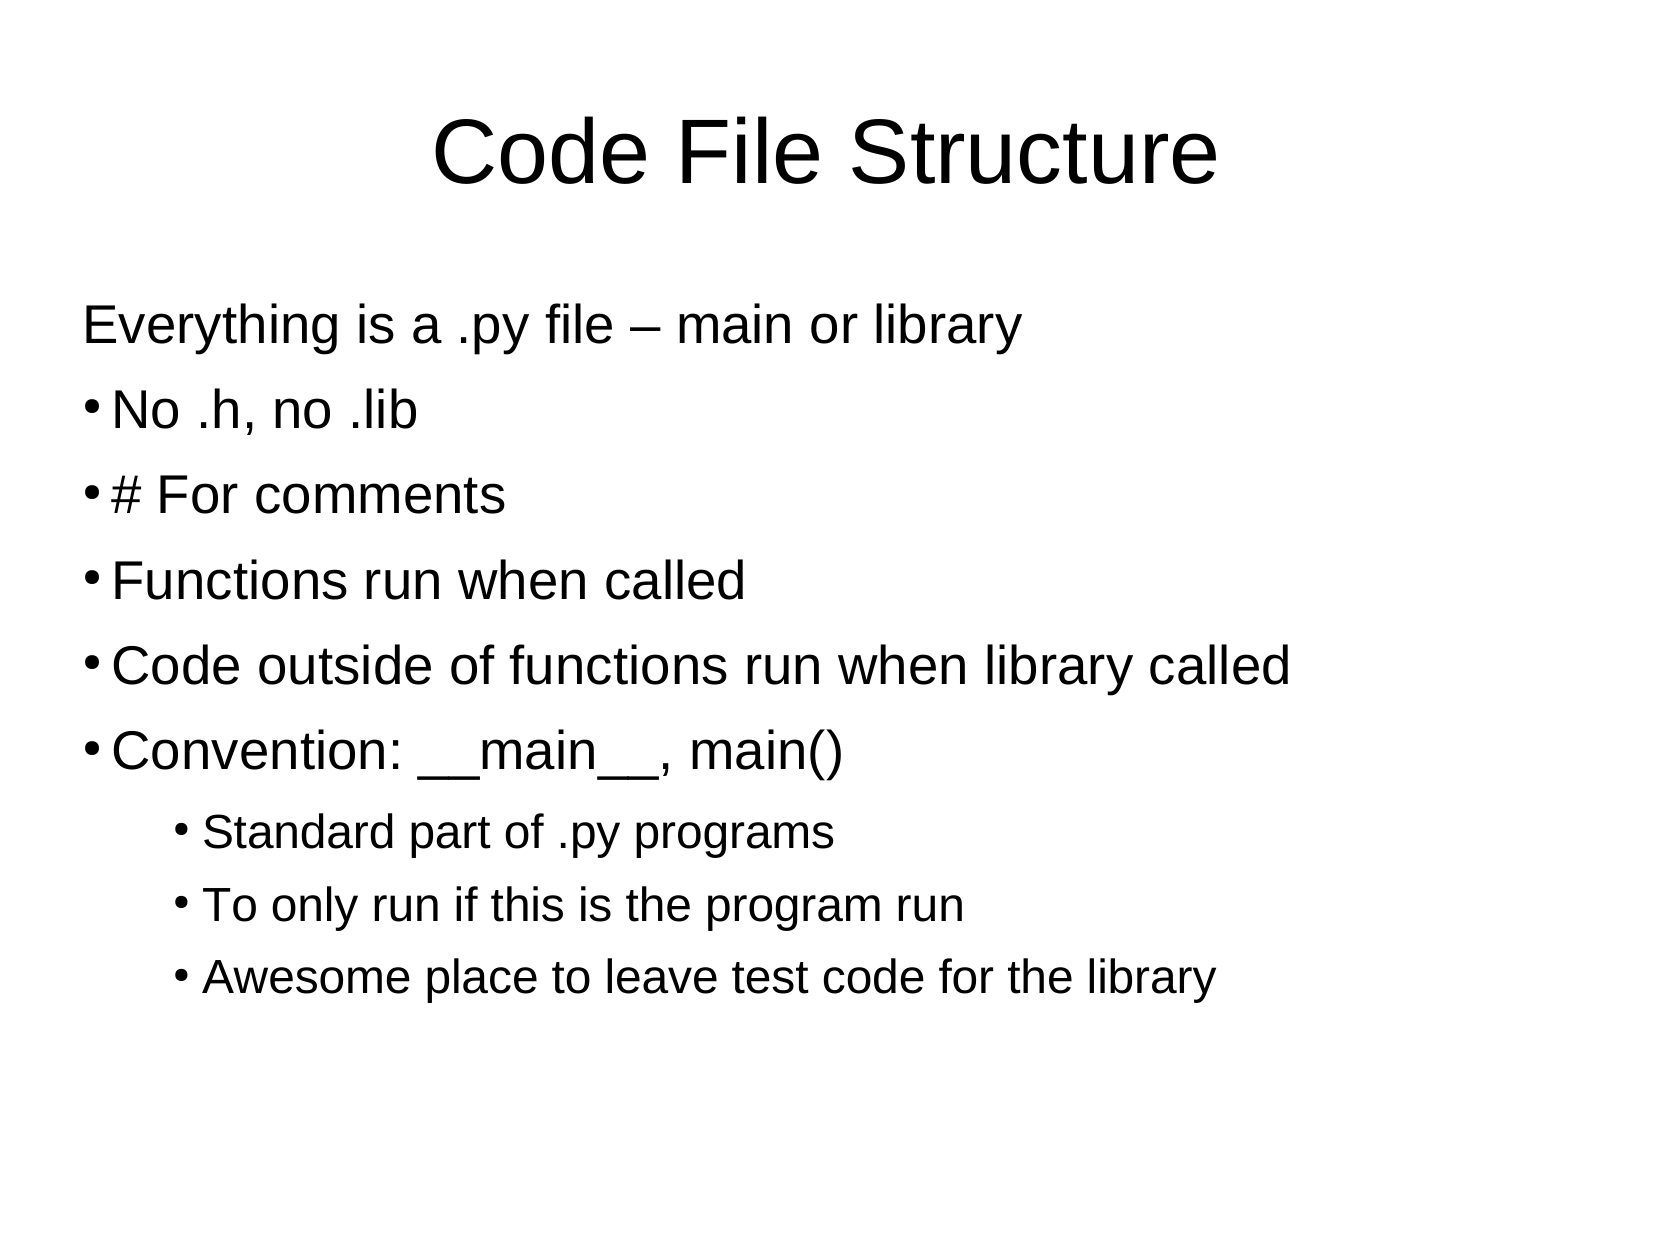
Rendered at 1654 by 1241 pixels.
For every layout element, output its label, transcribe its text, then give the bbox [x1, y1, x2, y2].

list Everything is a .py file – main or library No .h, no .lib # For comments Functions run when called Code outside of functions run when library called Convention: __main__, main() Standard part of .py programs To only run if this is the program run Awesome place to leave test code for the library [82, 290, 1571, 1010]
title Code File Structure [82, 49, 1571, 257]
